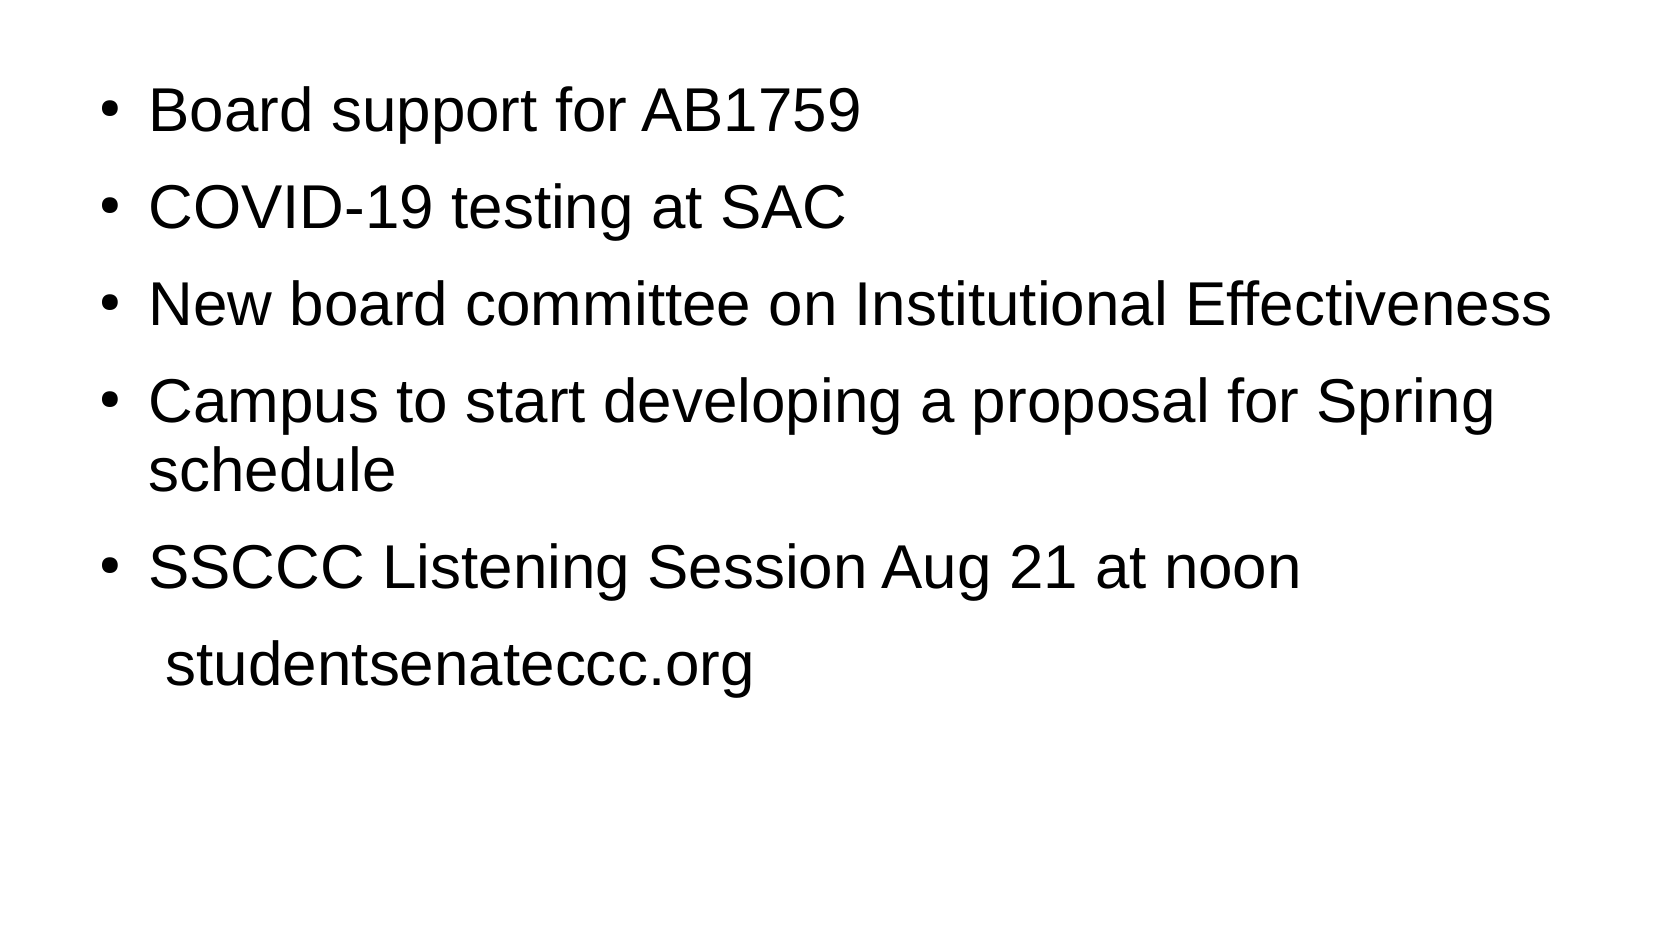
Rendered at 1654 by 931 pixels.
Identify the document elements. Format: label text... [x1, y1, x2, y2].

list Board support for AB1759 COVID-19 testing at SAC New board committee on Institutional Effectiveness Campus to start developing a proposal for Spring schedule SSCCC Listening Session Aug 21 at noon studentsenateccc.org [82, 75, 1571, 758]
